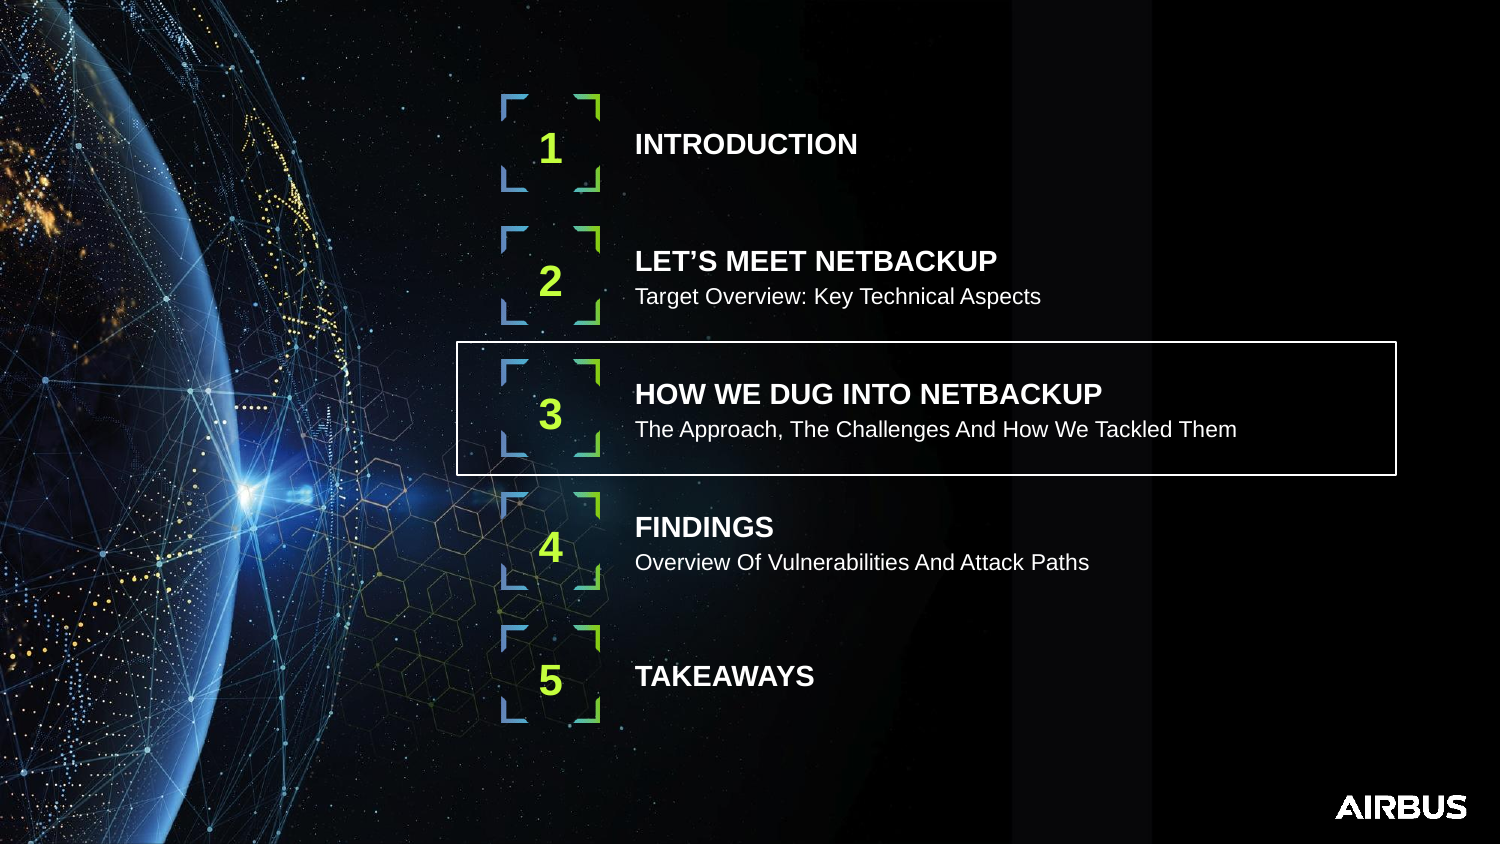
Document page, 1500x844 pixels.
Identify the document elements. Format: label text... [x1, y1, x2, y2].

text_box 5 [510, 638, 591, 710]
list HOW WE DUG INTO NETBACKUP The Approach, The Challenges And How We Tackled Them [634, 359, 1326, 458]
text_box 3 [510, 372, 591, 444]
text_box FINDINGS Overview Of Vulnerabilities And Attack Paths [634, 492, 1326, 591]
text_box TAKEAWAYS [634, 625, 1326, 723]
text_box 2 [510, 240, 591, 311]
text_box INTRODUCTION [634, 94, 1326, 192]
text_box 1 [510, 107, 591, 178]
text_box 4 [510, 505, 591, 577]
picture [0, 0, 1500, 844]
text_box LET’S MEET NETBACKUP Target Overview: Key Technical Aspects [634, 226, 1326, 325]
